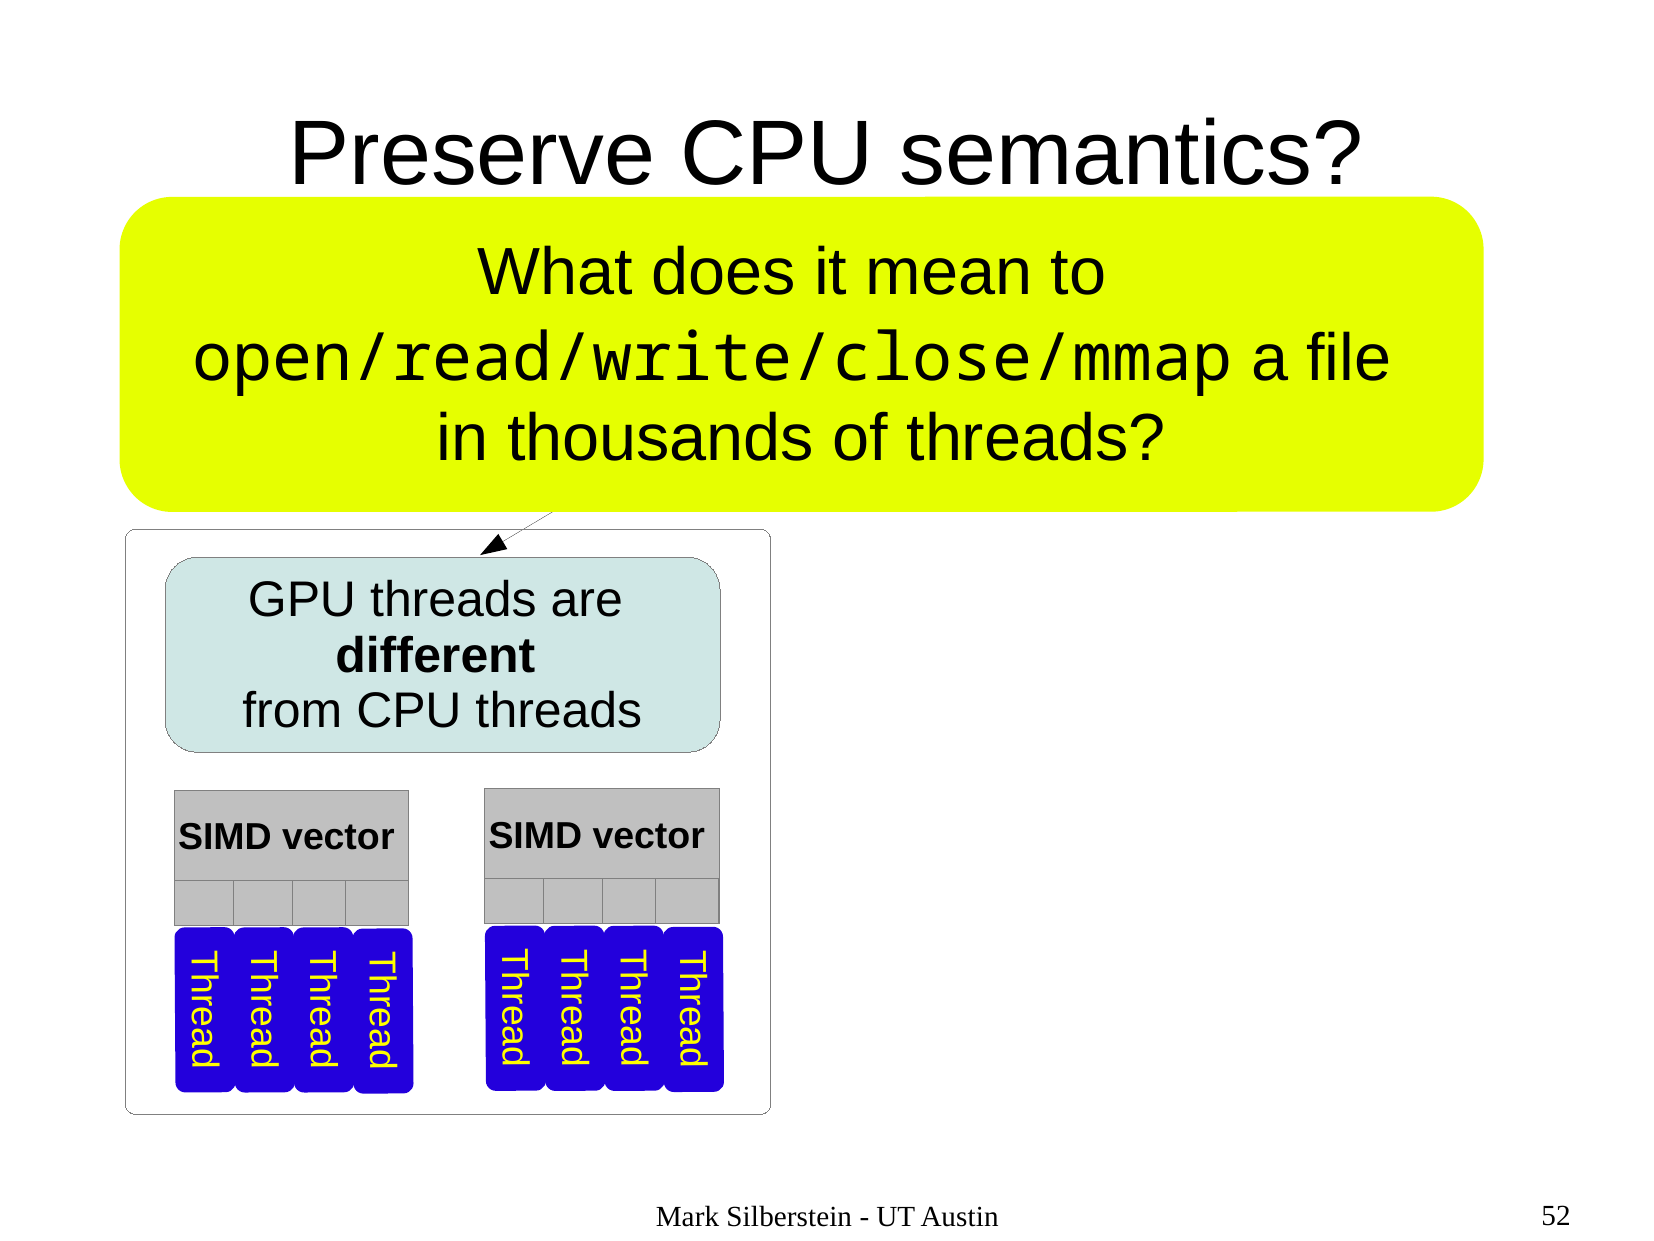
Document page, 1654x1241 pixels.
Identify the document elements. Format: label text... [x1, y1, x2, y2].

text_box Thread [352, 928, 414, 1094]
text_box Thread [662, 926, 724, 1093]
text_box What does it mean to open/read/write/close/mmap a file in thousands of threads? [119, 196, 1484, 512]
text_box Thread [544, 925, 606, 1091]
text_box Thread [174, 927, 235, 1093]
text_box SIMD vector [484, 788, 720, 924]
text_box Thread [294, 927, 353, 1093]
title Preserve CPU semantics? [82, 49, 1571, 257]
text_box Thread [484, 925, 545, 1091]
text_box SIMD vector [174, 790, 409, 880]
text_box [484, 878, 719, 924]
text_box Thread [233, 927, 295, 1093]
text_box [174, 880, 409, 926]
text_box Thread [604, 925, 664, 1091]
text_box GPU threads are different from CPU threads [165, 557, 721, 753]
